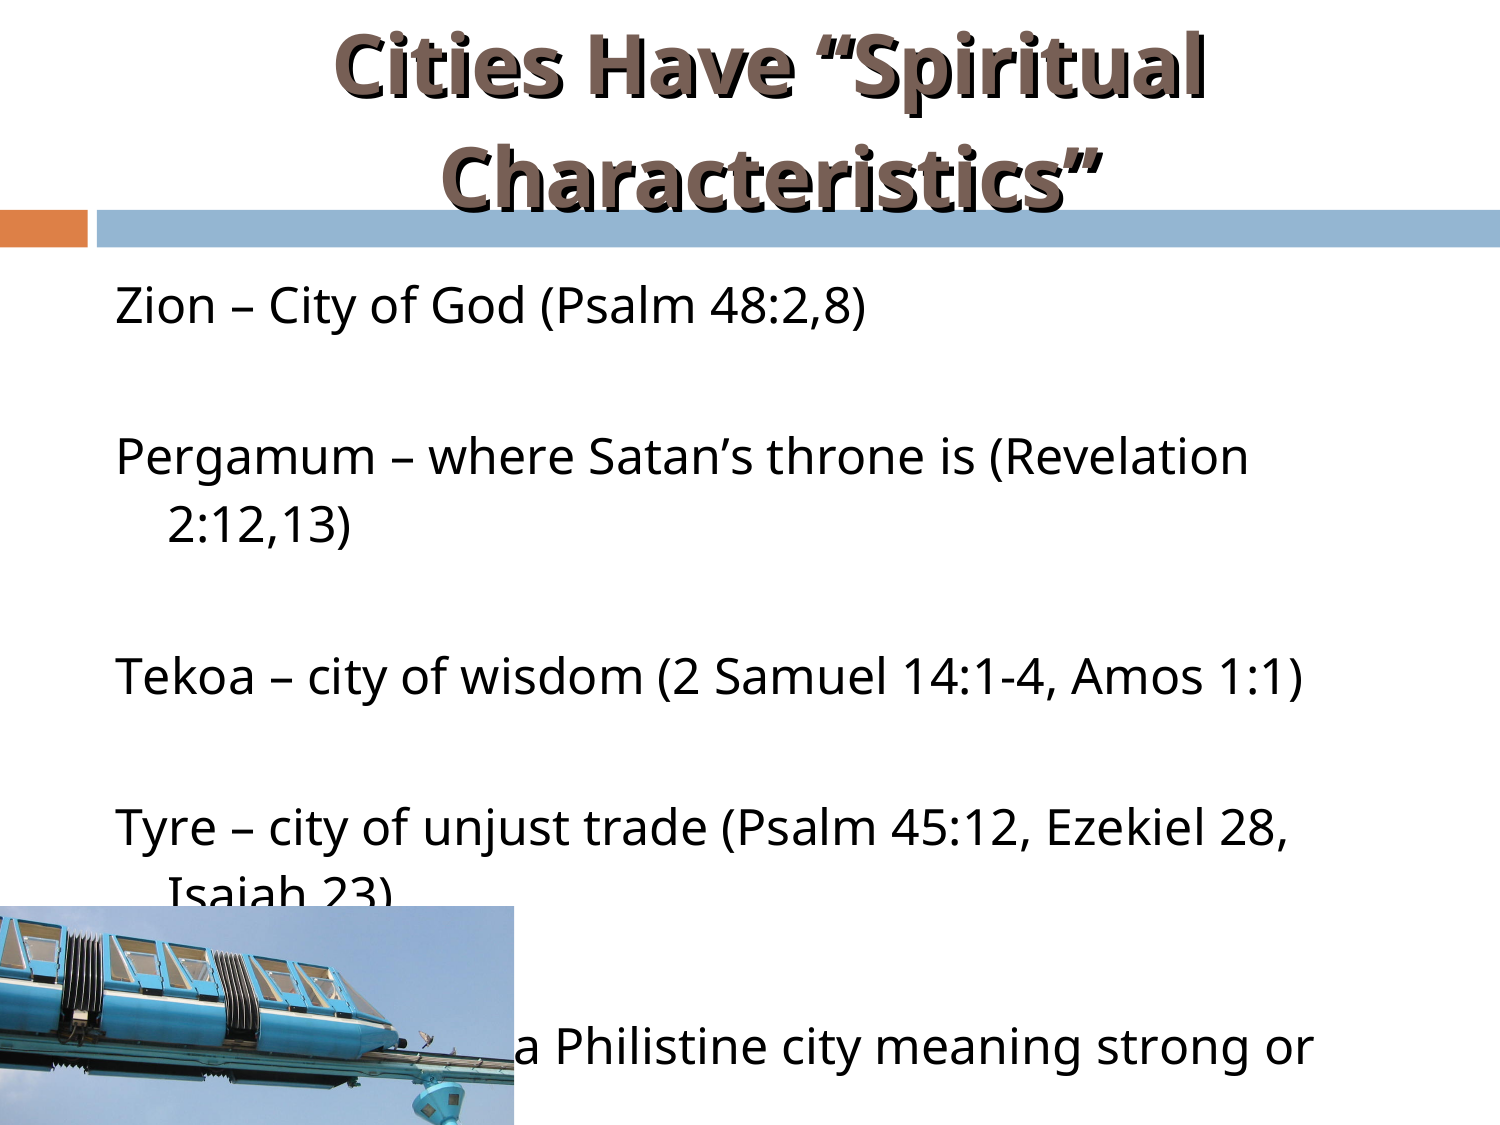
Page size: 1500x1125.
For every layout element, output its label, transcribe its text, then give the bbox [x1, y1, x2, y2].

picture [0, 906, 515, 1125]
list Zion – City of God (Psalm 48:2,8) Pergamum – where Satan’s throne is (Revelation 2:12,13) Tekoa – city of wisdom (2 Samuel 14:1-4, Amos 1:1) Tyre – city of unjust trade (Psalm 45:12, Ezekiel 28, Isaiah 23) Gaza – originally a Philistine city meaning strong or stronghold [100, 262, 1438, 1001]
title Cities Have “Spiritual Characteristics” [100, 37, 1438, 201]
